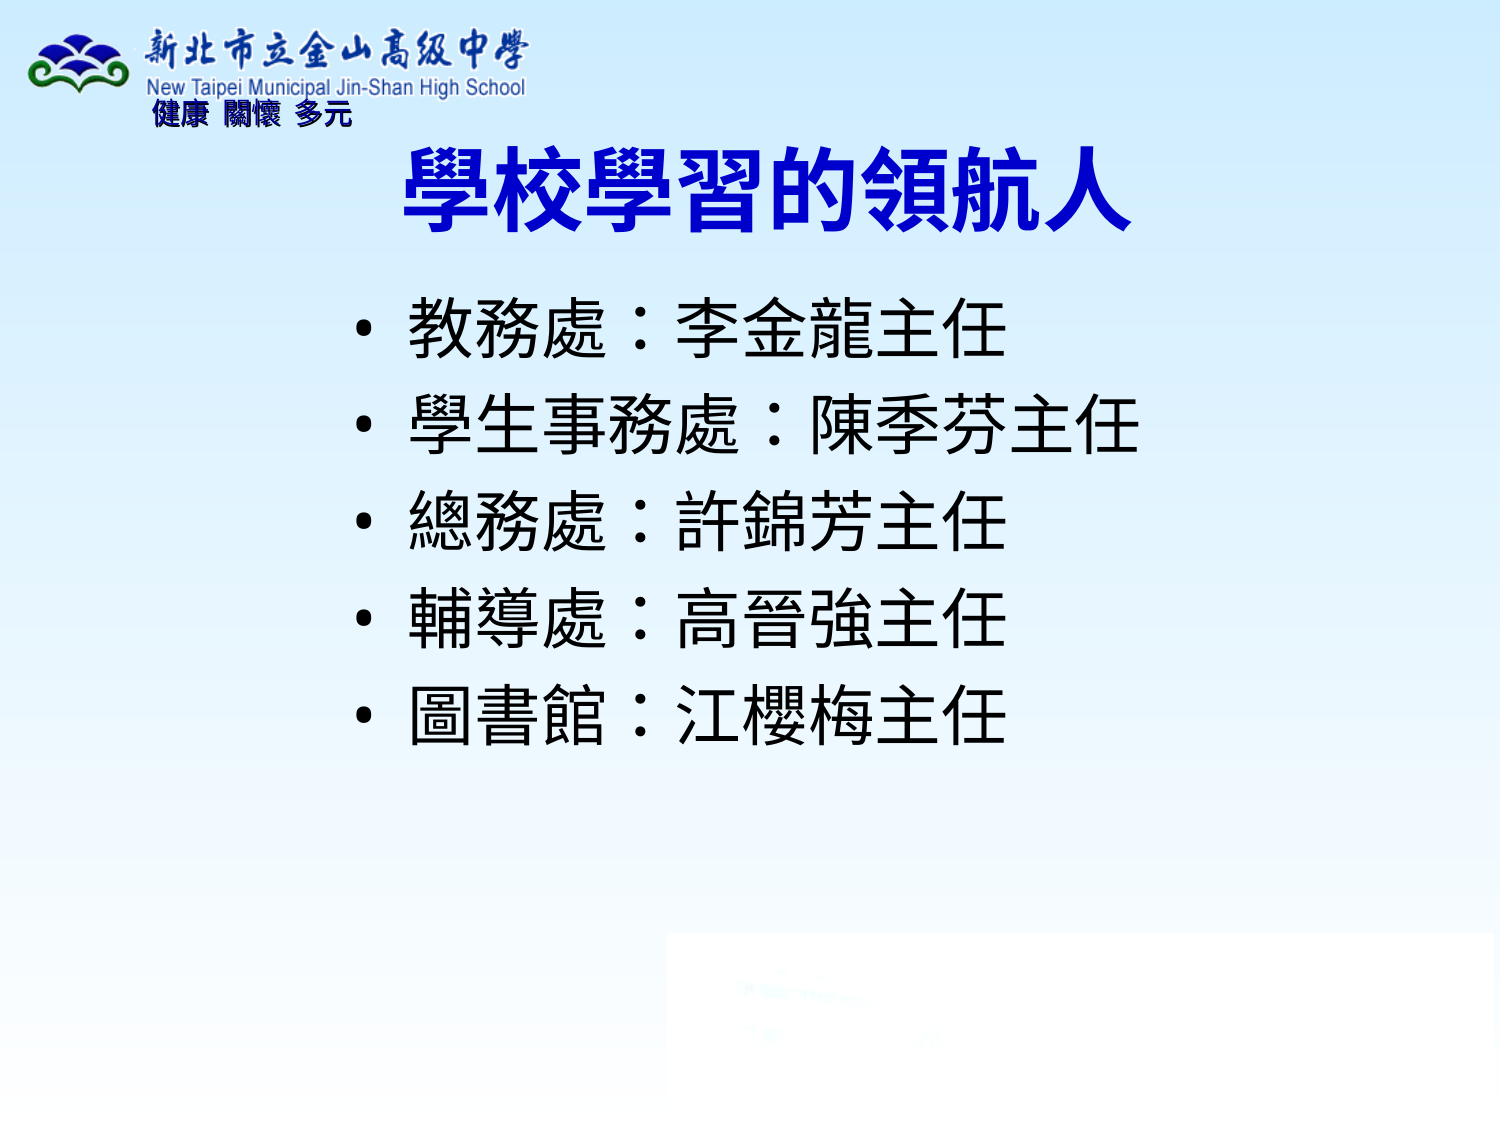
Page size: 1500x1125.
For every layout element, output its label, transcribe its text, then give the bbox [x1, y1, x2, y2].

list 教務處：李金龍主任 學生事務處：陳季芬主任 總務處：許錦芳主任 輔導處：高晉強主任 圖書館：江櫻梅主任 [336, 278, 1294, 823]
text_box 學校學習的領航人 [360, 125, 1175, 313]
